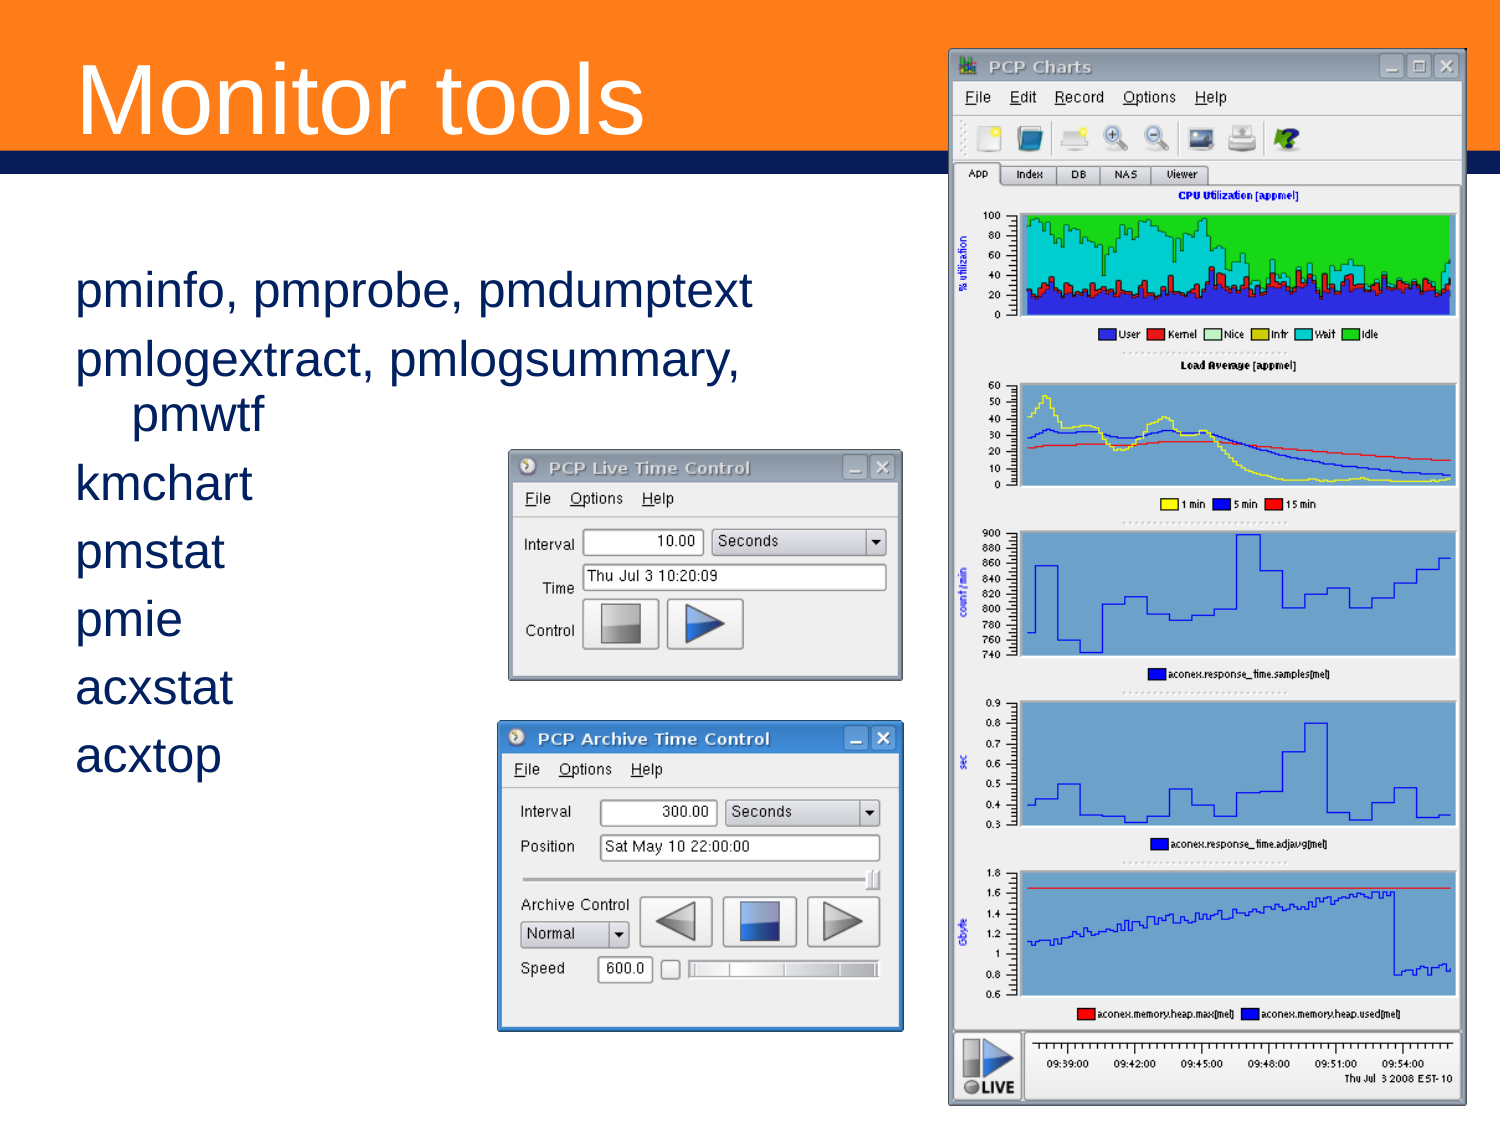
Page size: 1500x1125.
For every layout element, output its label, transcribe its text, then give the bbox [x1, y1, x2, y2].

list pminfo, pmprobe, pmdumptext pmlogextract, pmlogsummary, pmwtf kmchart pmstat pmie acxstat acxtop [75, 262, 886, 991]
title Monitor tools [75, 30, 1426, 169]
picture [497, 720, 904, 1032]
picture [508, 449, 903, 681]
picture [948, 48, 1467, 1106]
